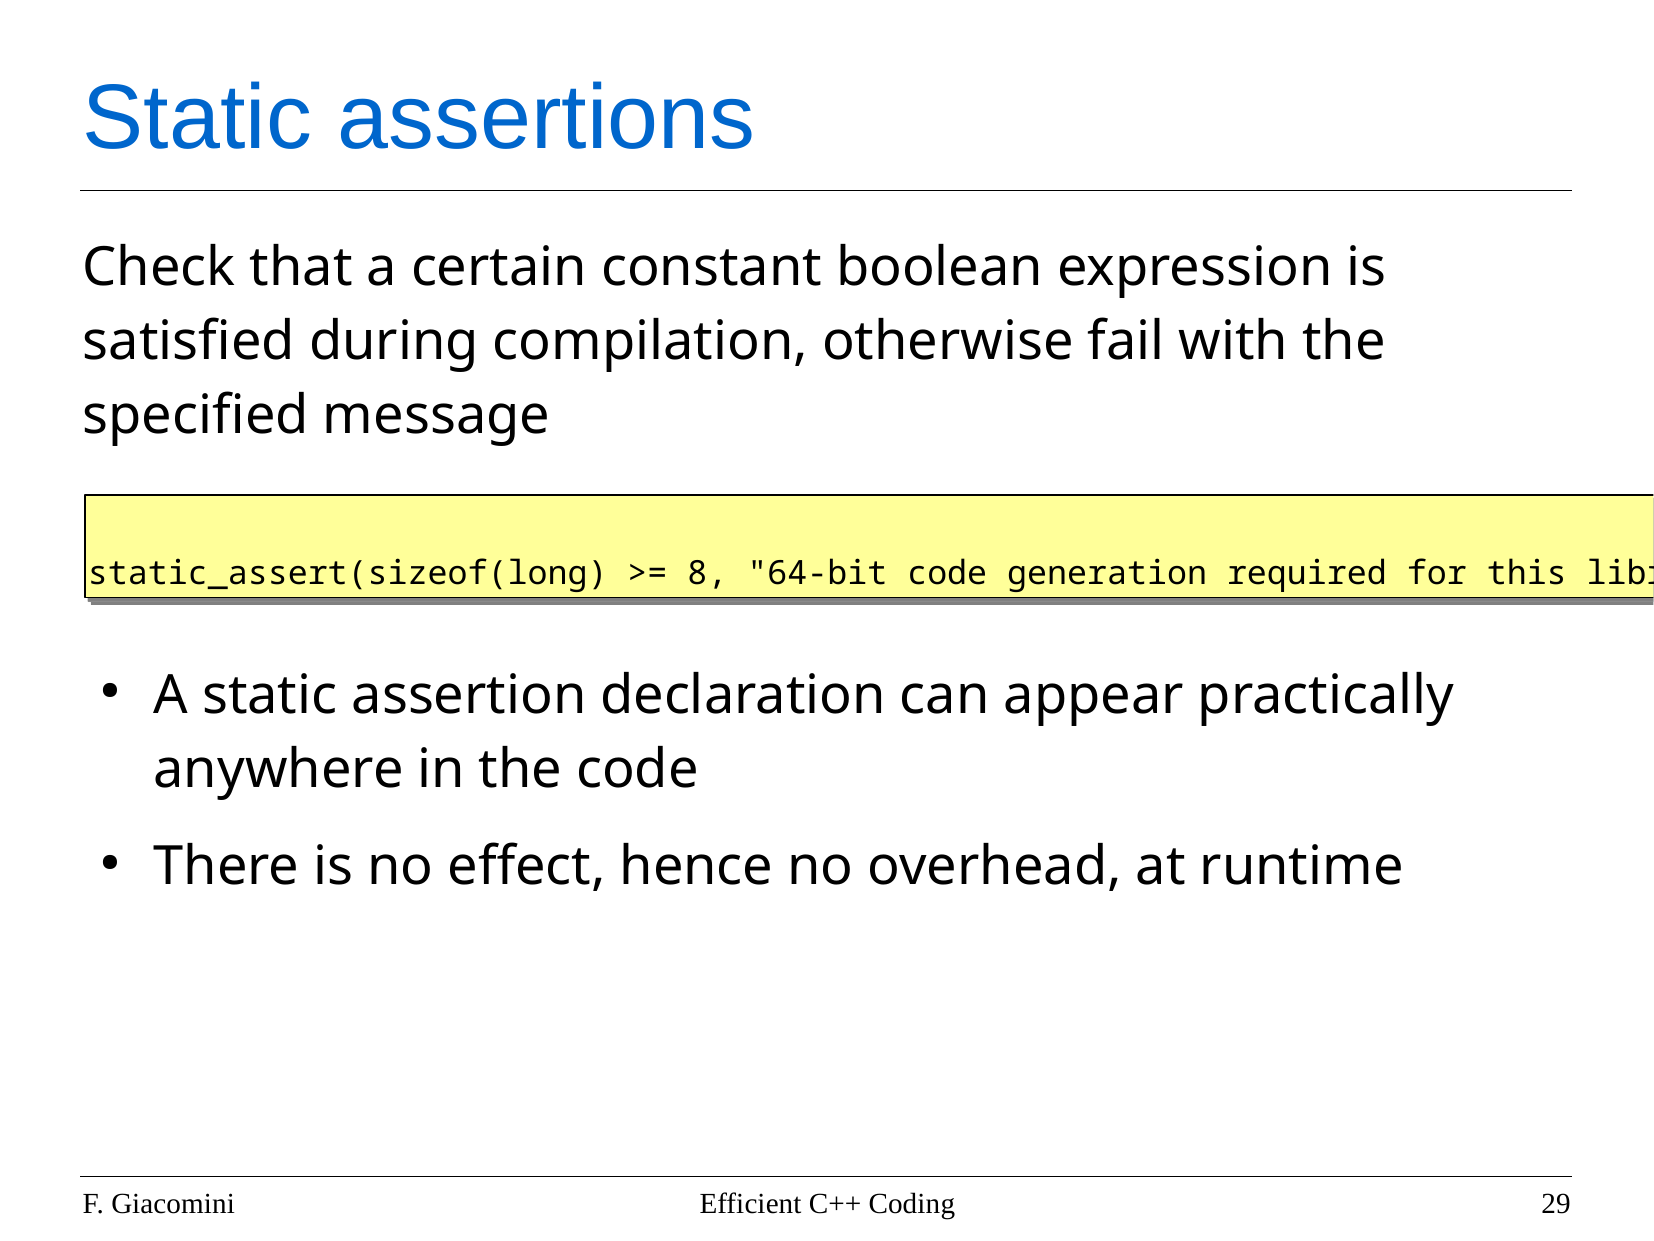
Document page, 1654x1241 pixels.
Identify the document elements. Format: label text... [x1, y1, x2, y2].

title Static assertions [82, 49, 1571, 184]
list Check that a certain constant boolean expression is satisfied during compilation, otherwise fail with the specified message [82, 227, 1571, 667]
list A static assertion declaration can appear practically anywhere in the code There is no effect, hence no overhead, at runtime [82, 708, 1571, 1149]
text_box static_assert(sizeof(long) >= 8, "64-bit code generation required for this library."); [84, 494, 1654, 598]
